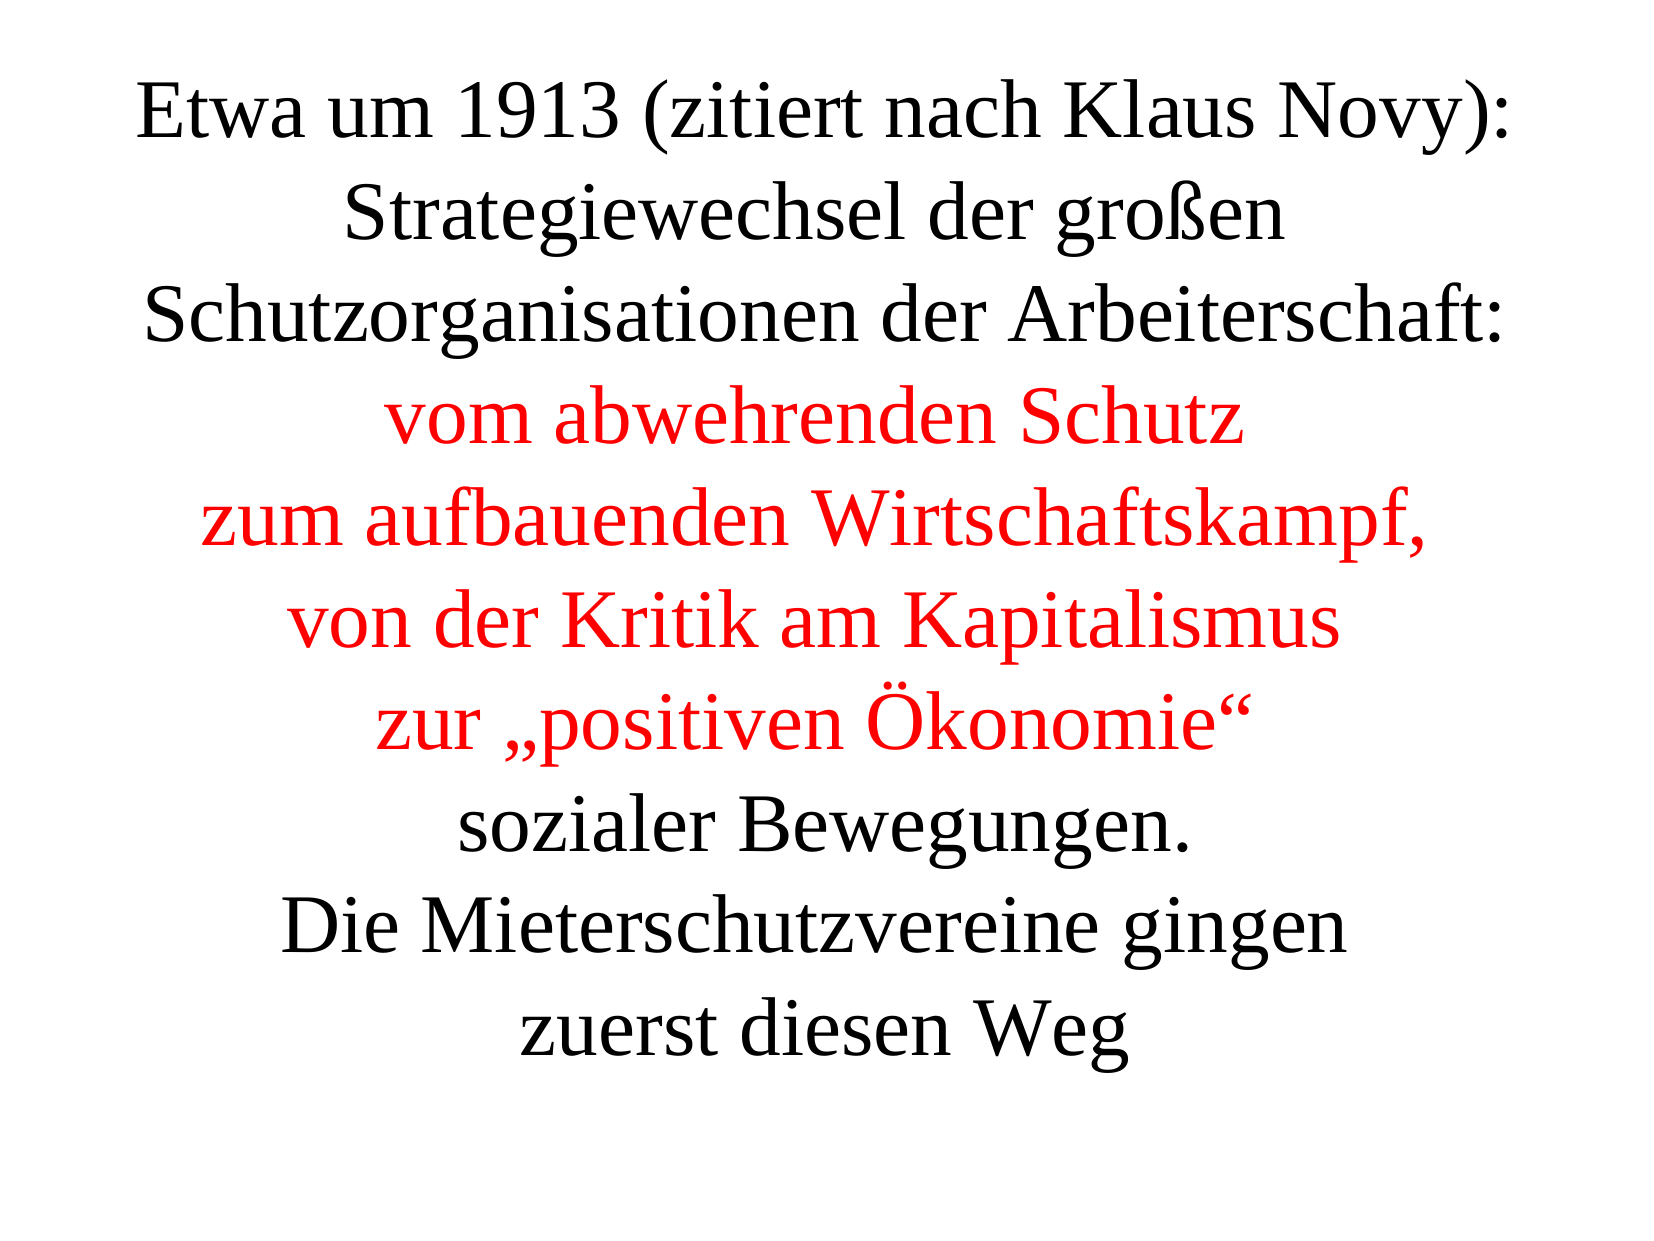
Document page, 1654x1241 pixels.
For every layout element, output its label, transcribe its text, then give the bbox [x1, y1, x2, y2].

text_box Etwa um 1913 (zitiert nach Klaus Novy): Strategiewechsel der großen Schutzorganisationen der Arbeiterschaft: vom abwehrenden Schutz zum aufbauenden Wirtschaftskampf, von der Kritik am Kapitalismus zur „positiven Ökonomie“ sozialer Bewegungen. Die Mieterschutzvereine gingen zuerst diesen Weg [42, 52, 1609, 1072]
